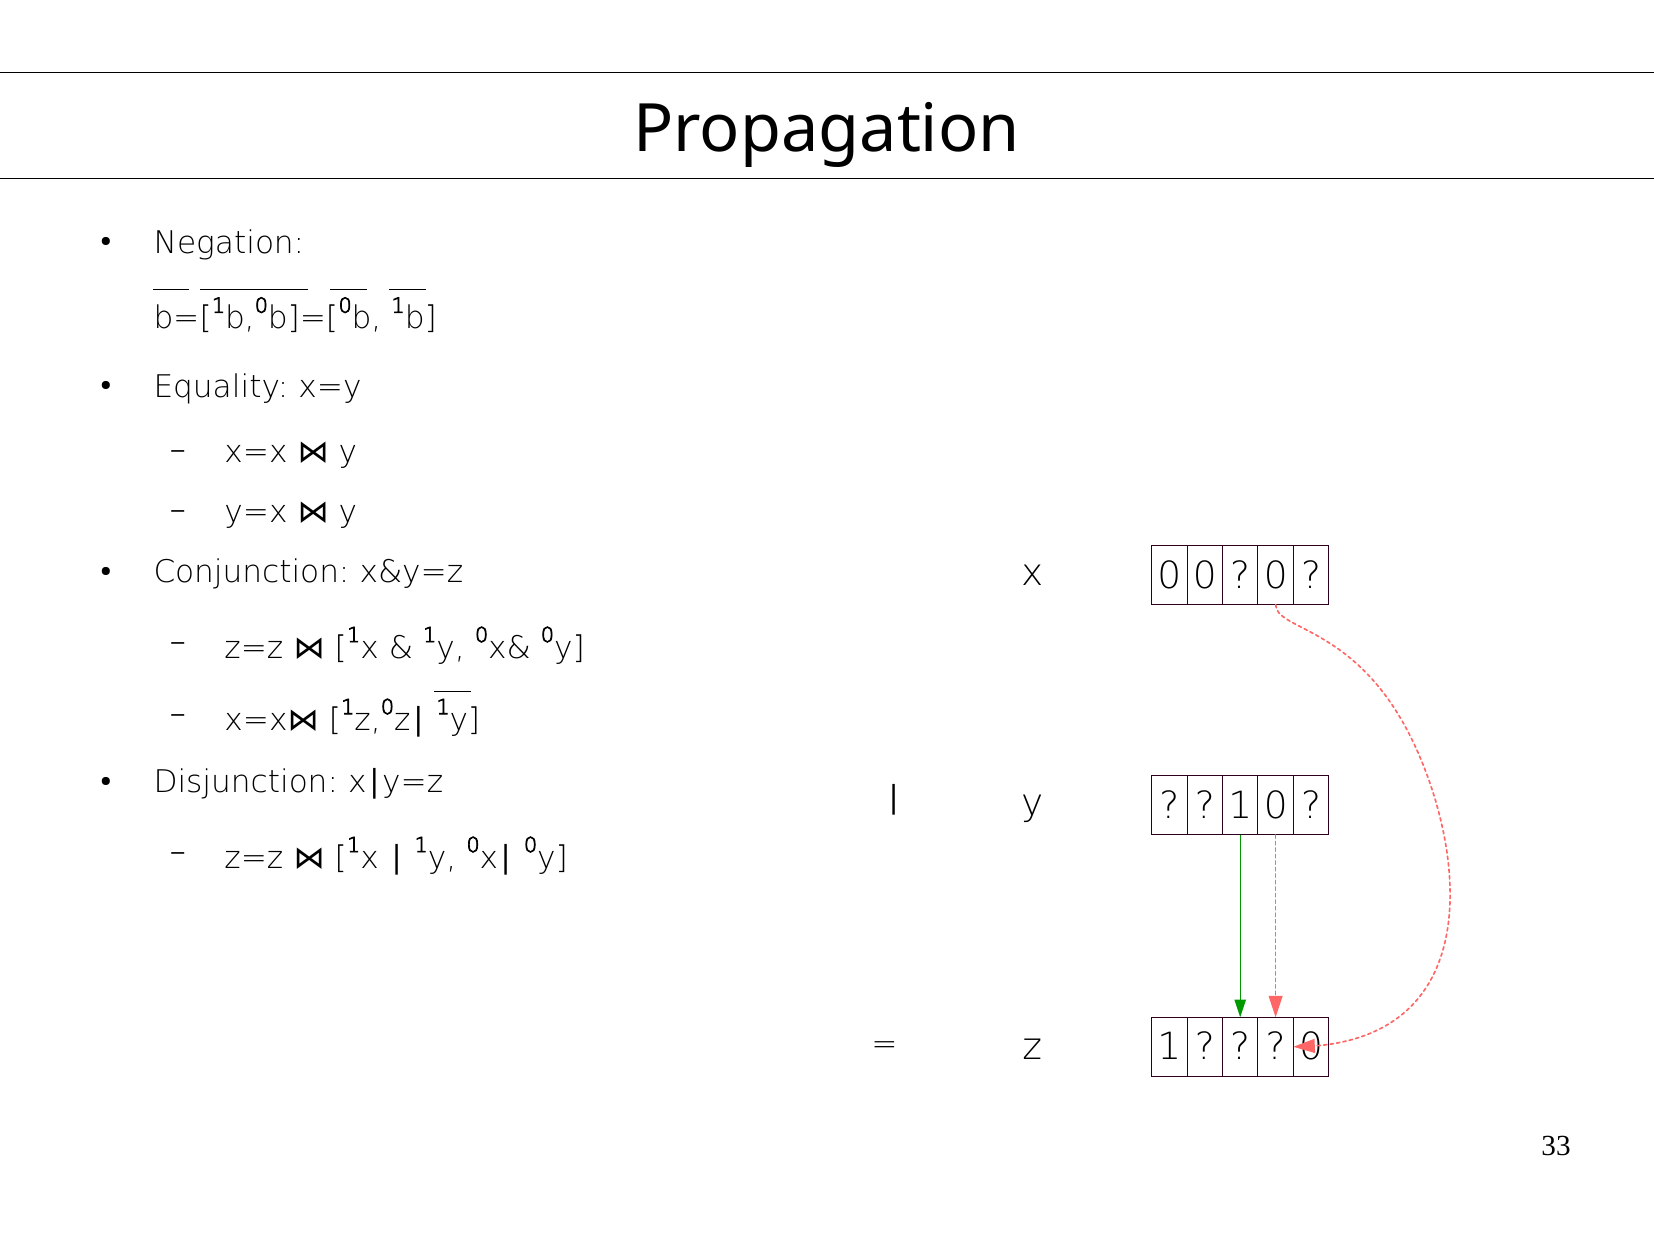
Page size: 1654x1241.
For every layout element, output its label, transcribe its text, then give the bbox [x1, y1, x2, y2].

text_box 1 [1151, 1017, 1187, 1077]
text_box z [1007, 1017, 1058, 1077]
text_box ? [1222, 545, 1257, 605]
text_box x [1006, 543, 1059, 603]
text_box ? [1293, 545, 1329, 605]
text_box = [871, 1025, 910, 1068]
text_box 0 [1187, 545, 1222, 605]
text_box ∣ [885, 779, 936, 832]
text_box 0 [1304, 1033, 1317, 1053]
text_box ? [1257, 1017, 1293, 1077]
text_box ? [1187, 775, 1222, 835]
text_box 0 [1151, 545, 1187, 605]
text_box y [1006, 773, 1059, 833]
text_box ? [1187, 1017, 1222, 1077]
text_box 0 [1305, 1051, 1316, 1058]
list Negation: b=[1b,0b]=[0b, 1b] Equality: x=y x=x ⋈ y y=x ⋈ y Conjunction: x&y=z z=z ⋈ [1x & 1y, 0x& 0y] x=x⋈ [1z,0z∣ 1y] Disjunction: x∣y=z z=z ⋈ [1x ∣ 1y, 0x∣ 0y] [82, 224, 1241, 1193]
text_box ? [1151, 775, 1187, 835]
text_box 0 [1257, 775, 1293, 835]
text_box ? [1293, 775, 1329, 835]
text_box ? [1222, 1017, 1257, 1077]
text_box 0 [1293, 1017, 1329, 1077]
text_box 0 [1257, 545, 1293, 605]
text_box Propagation [0, 72, 1654, 166]
text_box 1 [1222, 775, 1257, 835]
